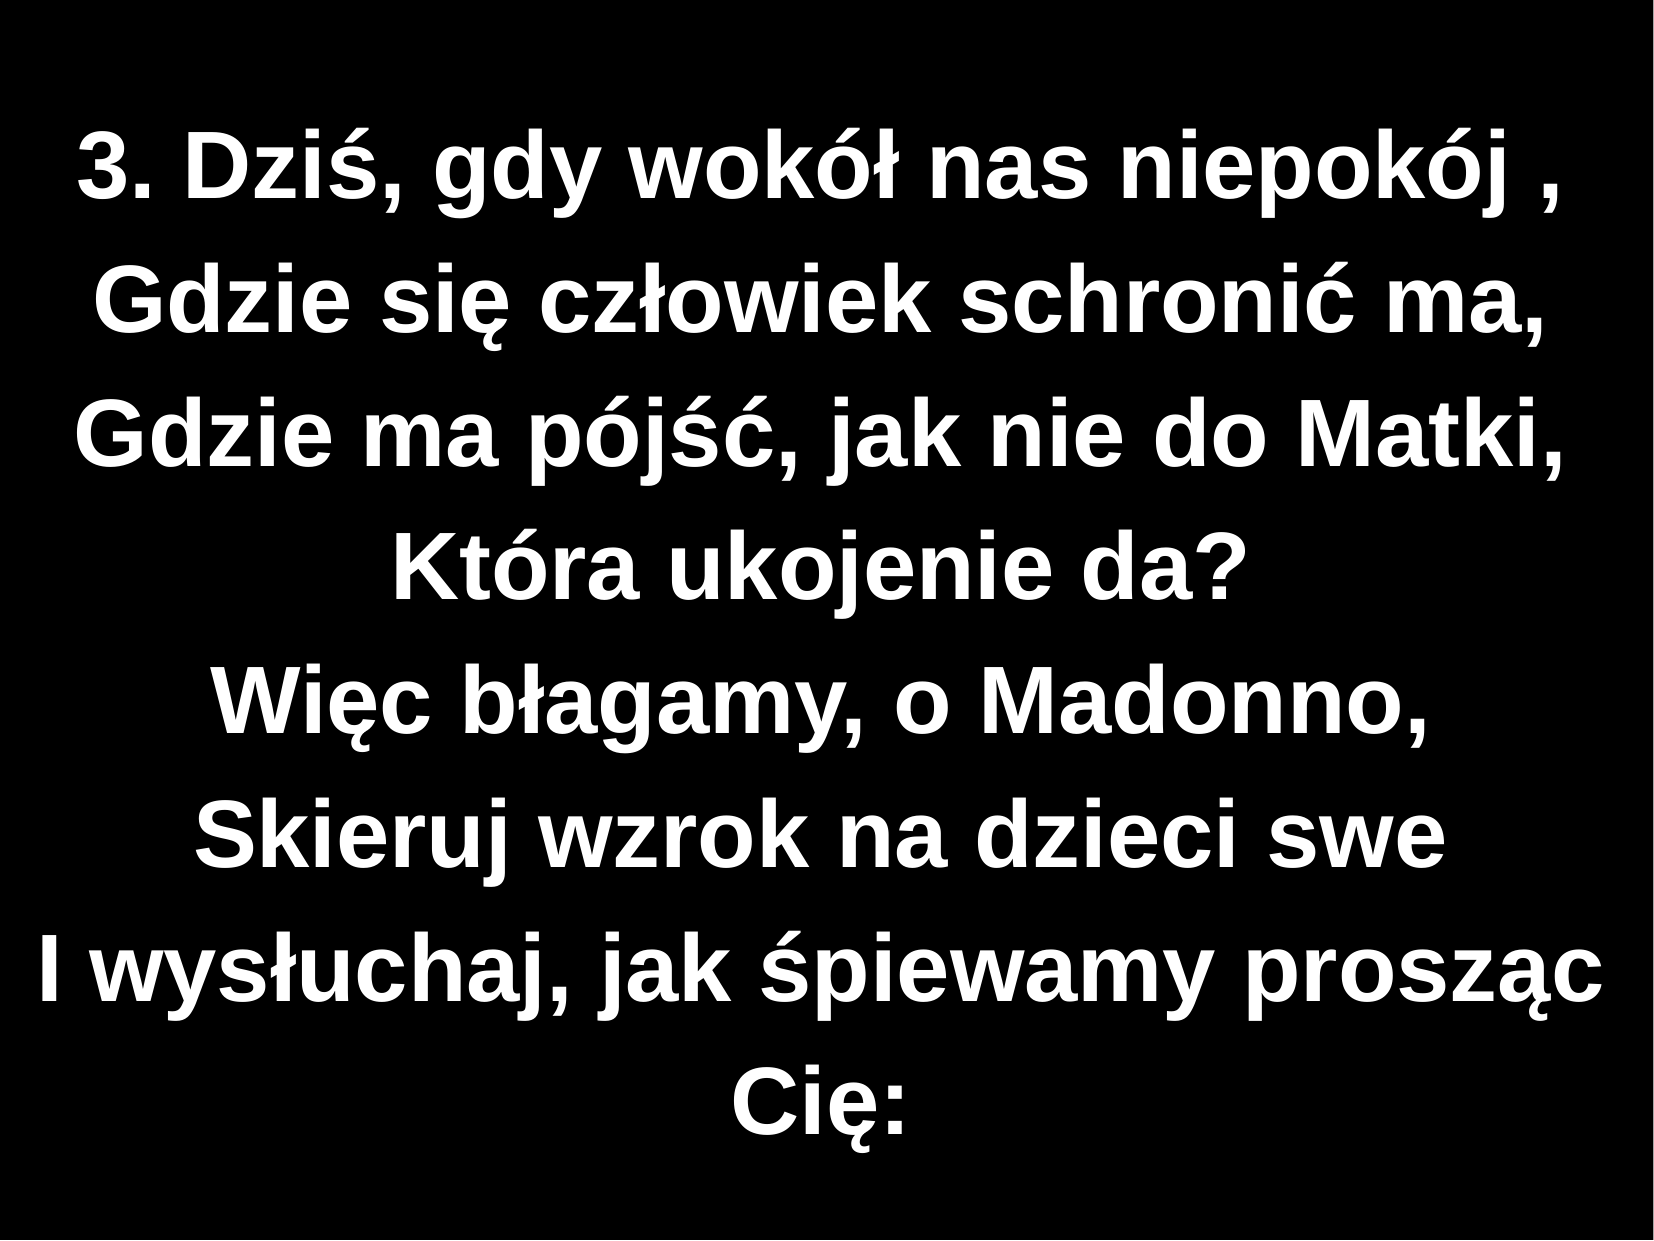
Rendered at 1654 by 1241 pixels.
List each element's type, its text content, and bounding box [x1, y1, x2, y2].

subtitle 3. Dziś, gdy wokół nas niepokój , Gdzie się człowiek schronić ma, Gdzie ma pójść, jak nie do Matki, Która ukojenie da? Więc błagamy, o Madonno, Skieruj wzrok na dzieci swe I wysłuchaj, jak śpiewamy prosząc Cię: [0, 0, 1642, 1241]
